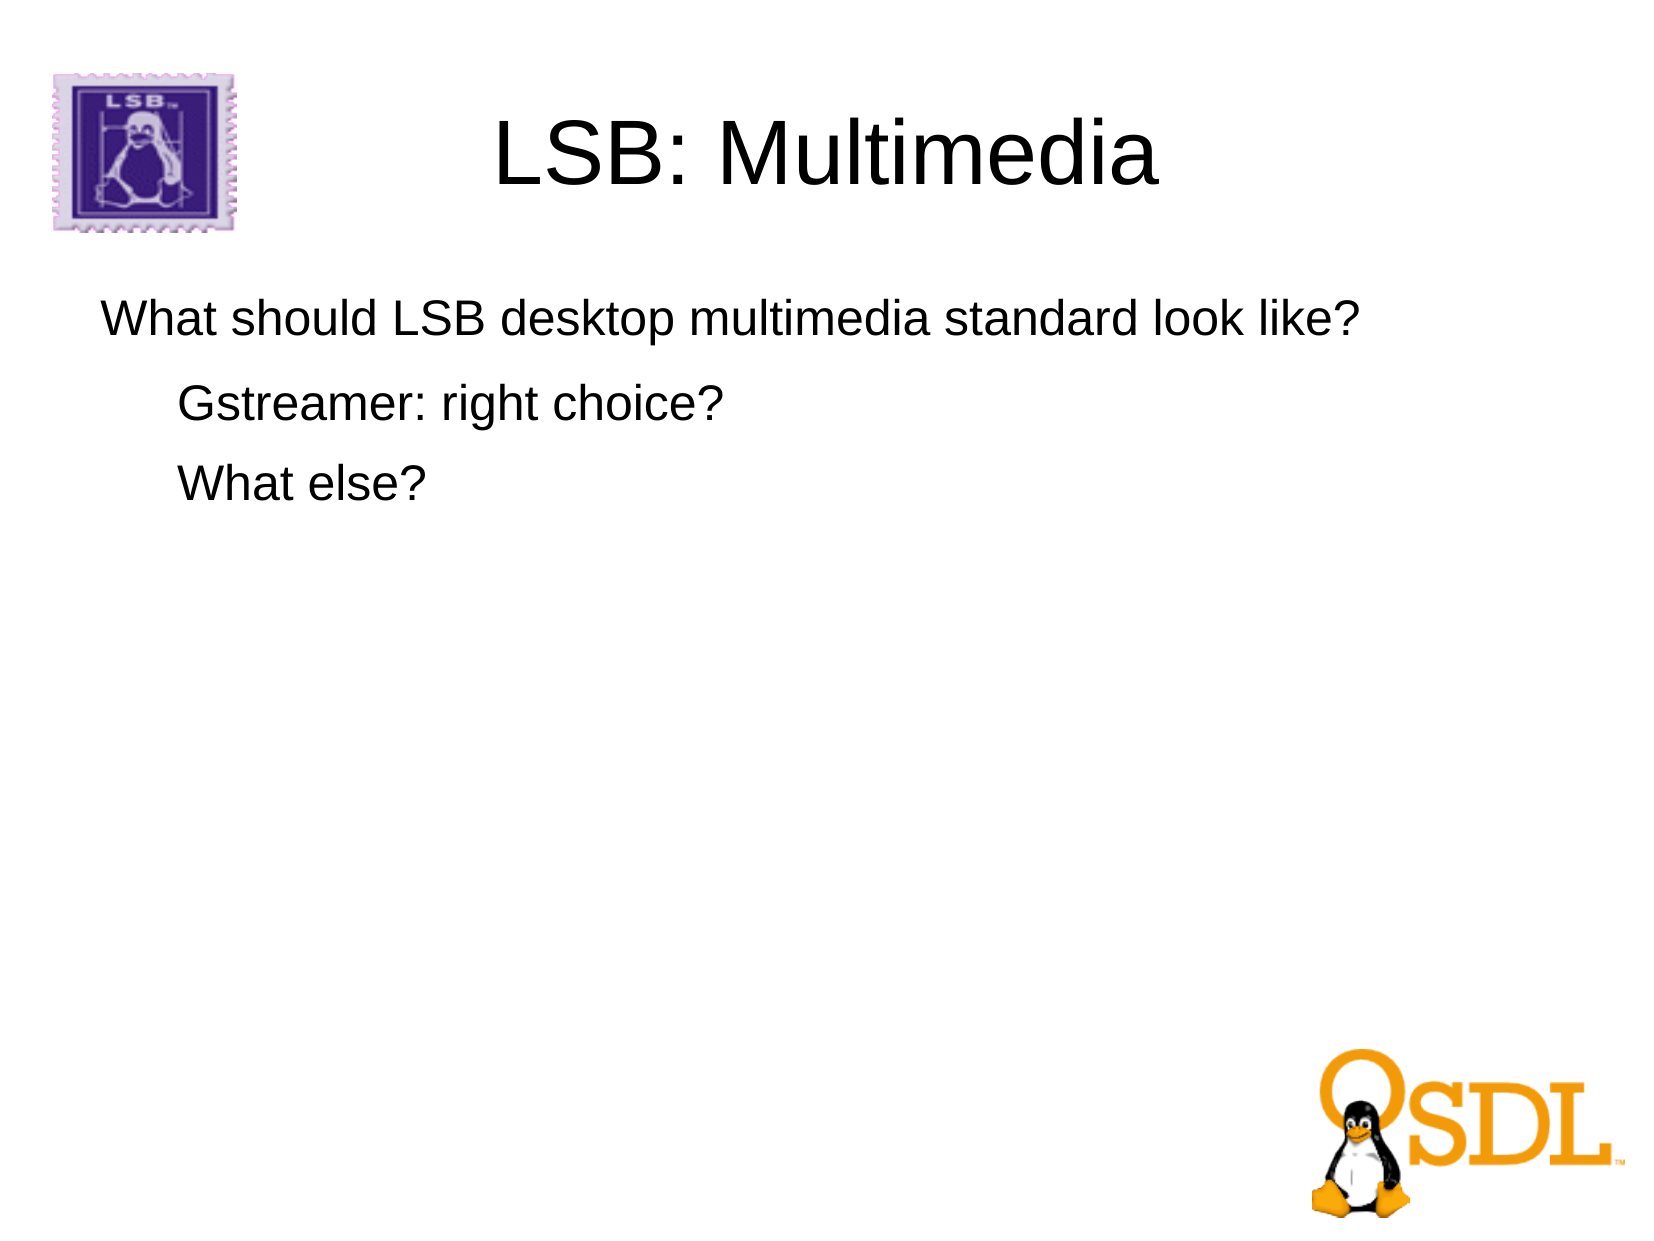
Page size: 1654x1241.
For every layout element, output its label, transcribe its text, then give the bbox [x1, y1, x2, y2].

list What should LSB desktop multimedia standard look like? Gstreamer: right choice? What else? [82, 290, 1571, 1109]
title LSB: Multimedia [82, 49, 1571, 257]
picture [52, 73, 82, 233]
picture [1312, 1049, 1625, 1218]
